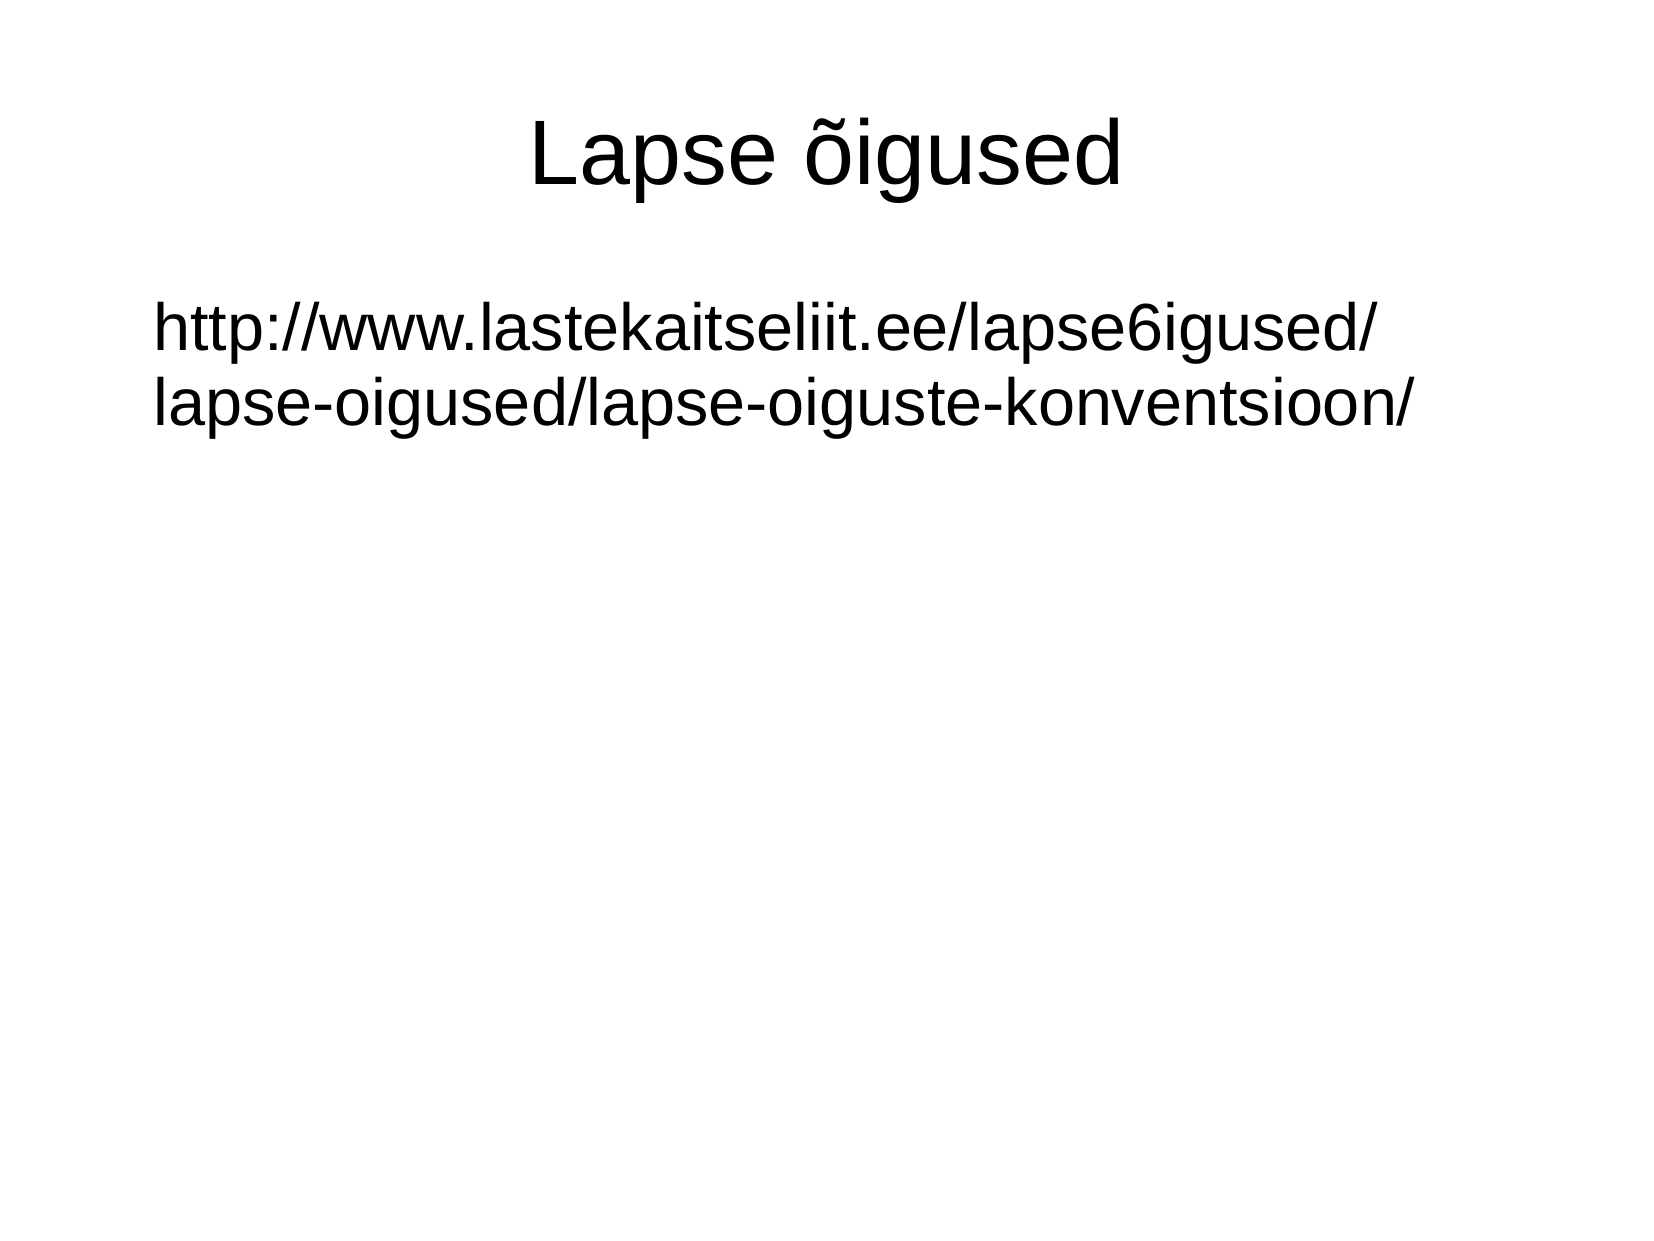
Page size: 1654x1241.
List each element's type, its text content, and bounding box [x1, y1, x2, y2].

title Lapse õigused [82, 49, 1571, 257]
list http://www.lastekaitseliit.ee/lapse6igused/lapse-oigused/lapse-oiguste-konventsioon/ [82, 290, 1538, 1010]
